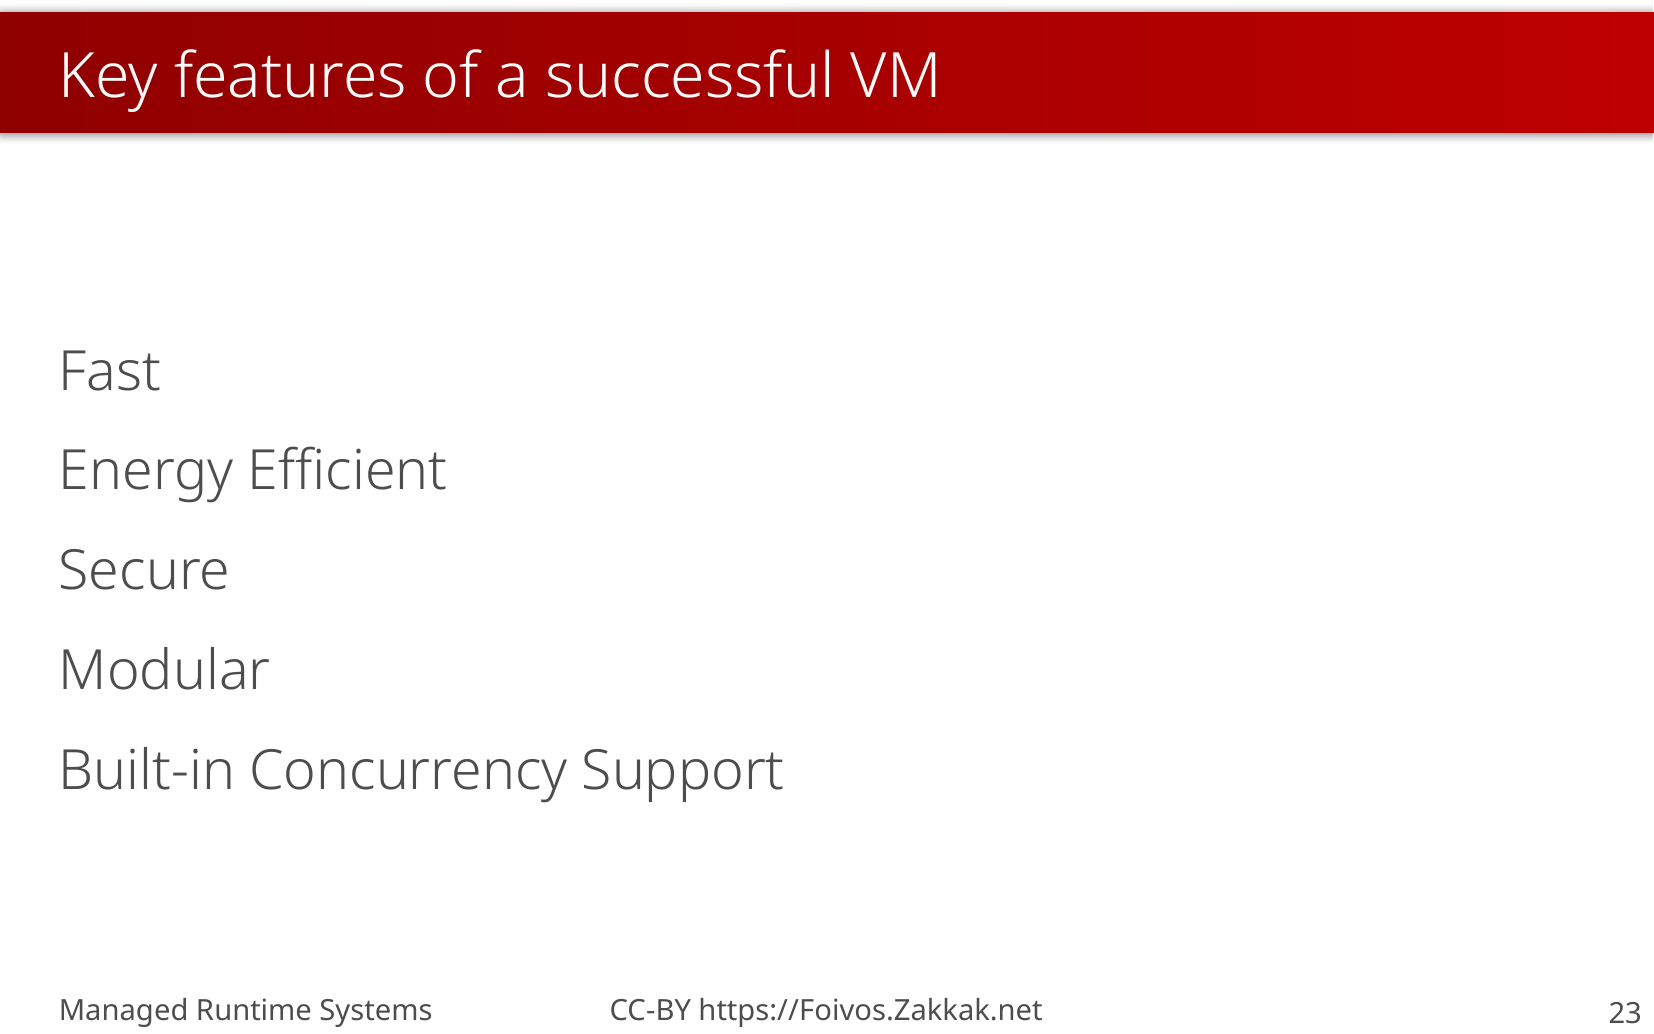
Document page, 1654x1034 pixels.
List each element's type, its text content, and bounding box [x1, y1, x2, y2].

title Key features of a successful VM [58, 7, 1329, 139]
list Fast Energy Efficient Secure Modular Built-in Concurrency Support [58, 177, 1594, 960]
